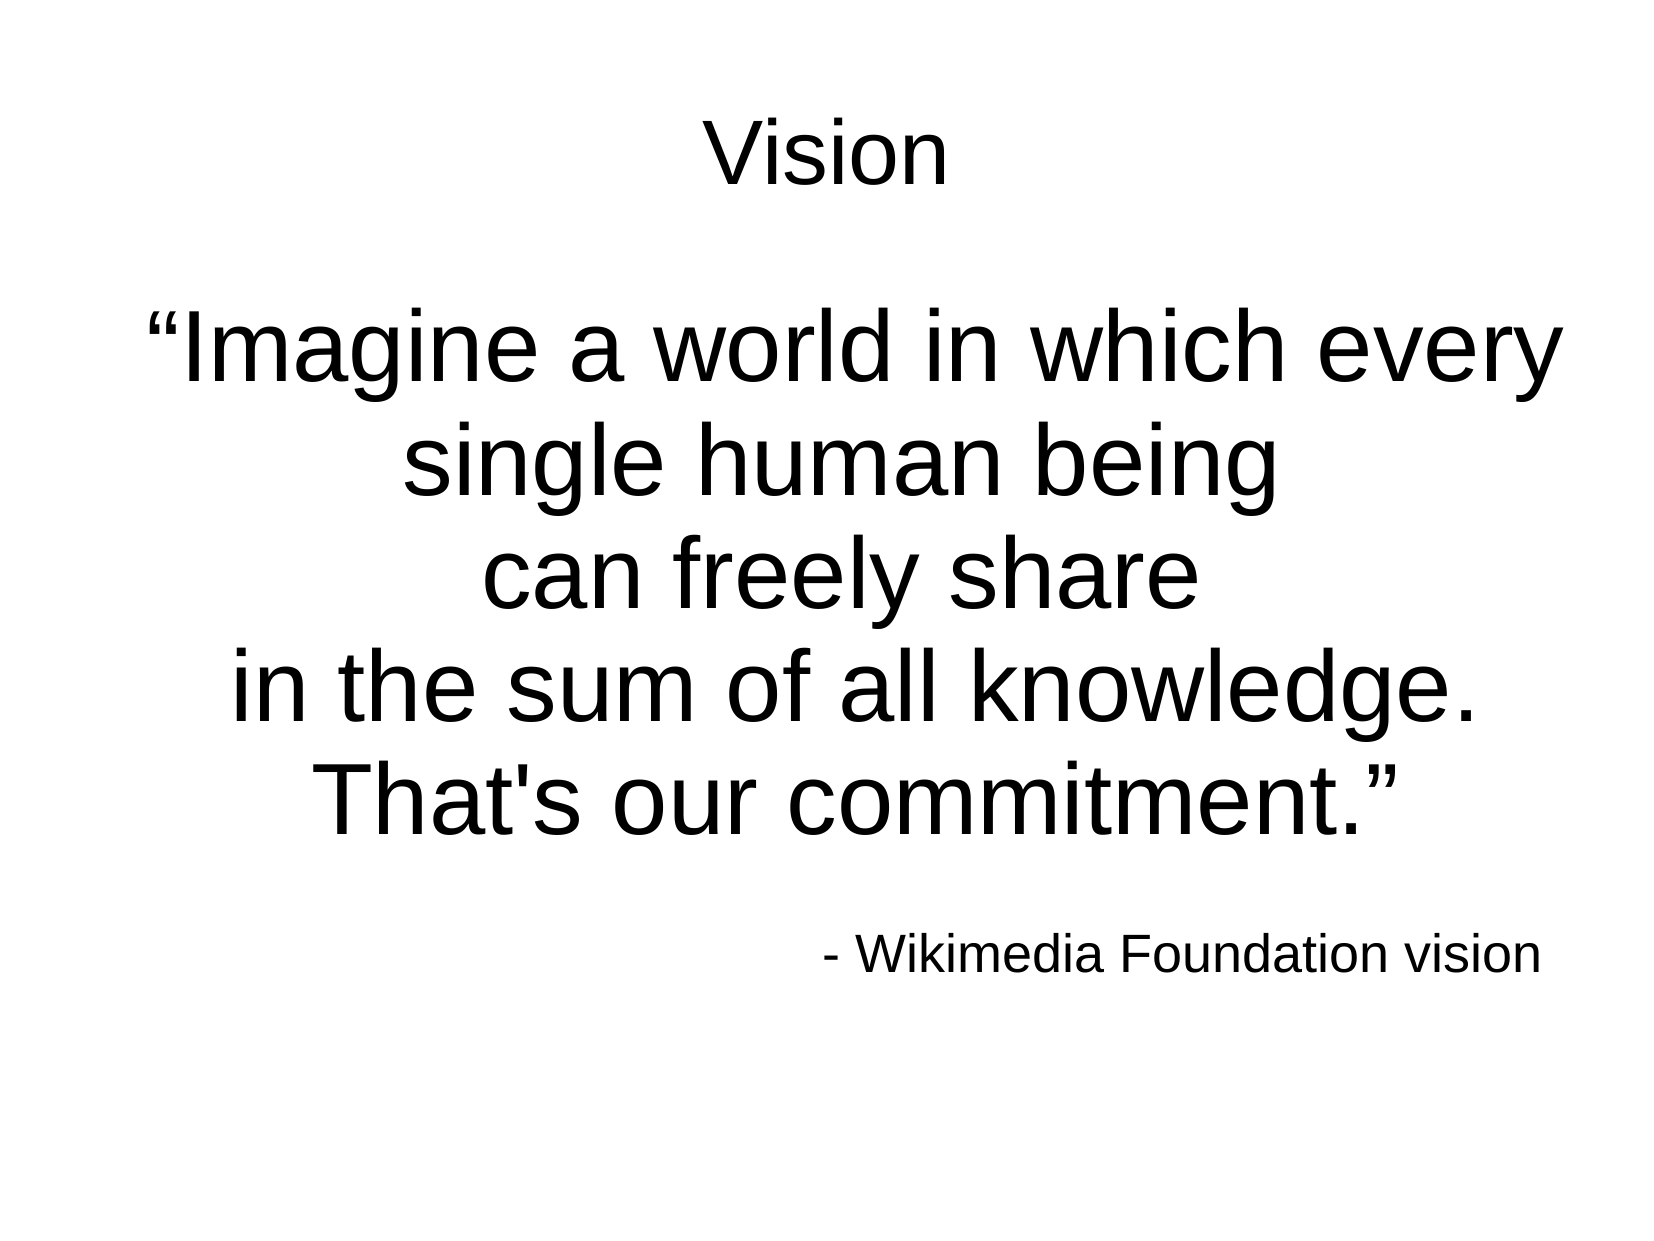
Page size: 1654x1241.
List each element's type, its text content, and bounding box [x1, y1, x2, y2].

list “Imagine a world in which every single human being can freely share in the sum of all knowledge. That's our commitment.” - Wikimedia Foundation vision [82, 290, 1571, 1010]
title Vision [82, 49, 1571, 257]
